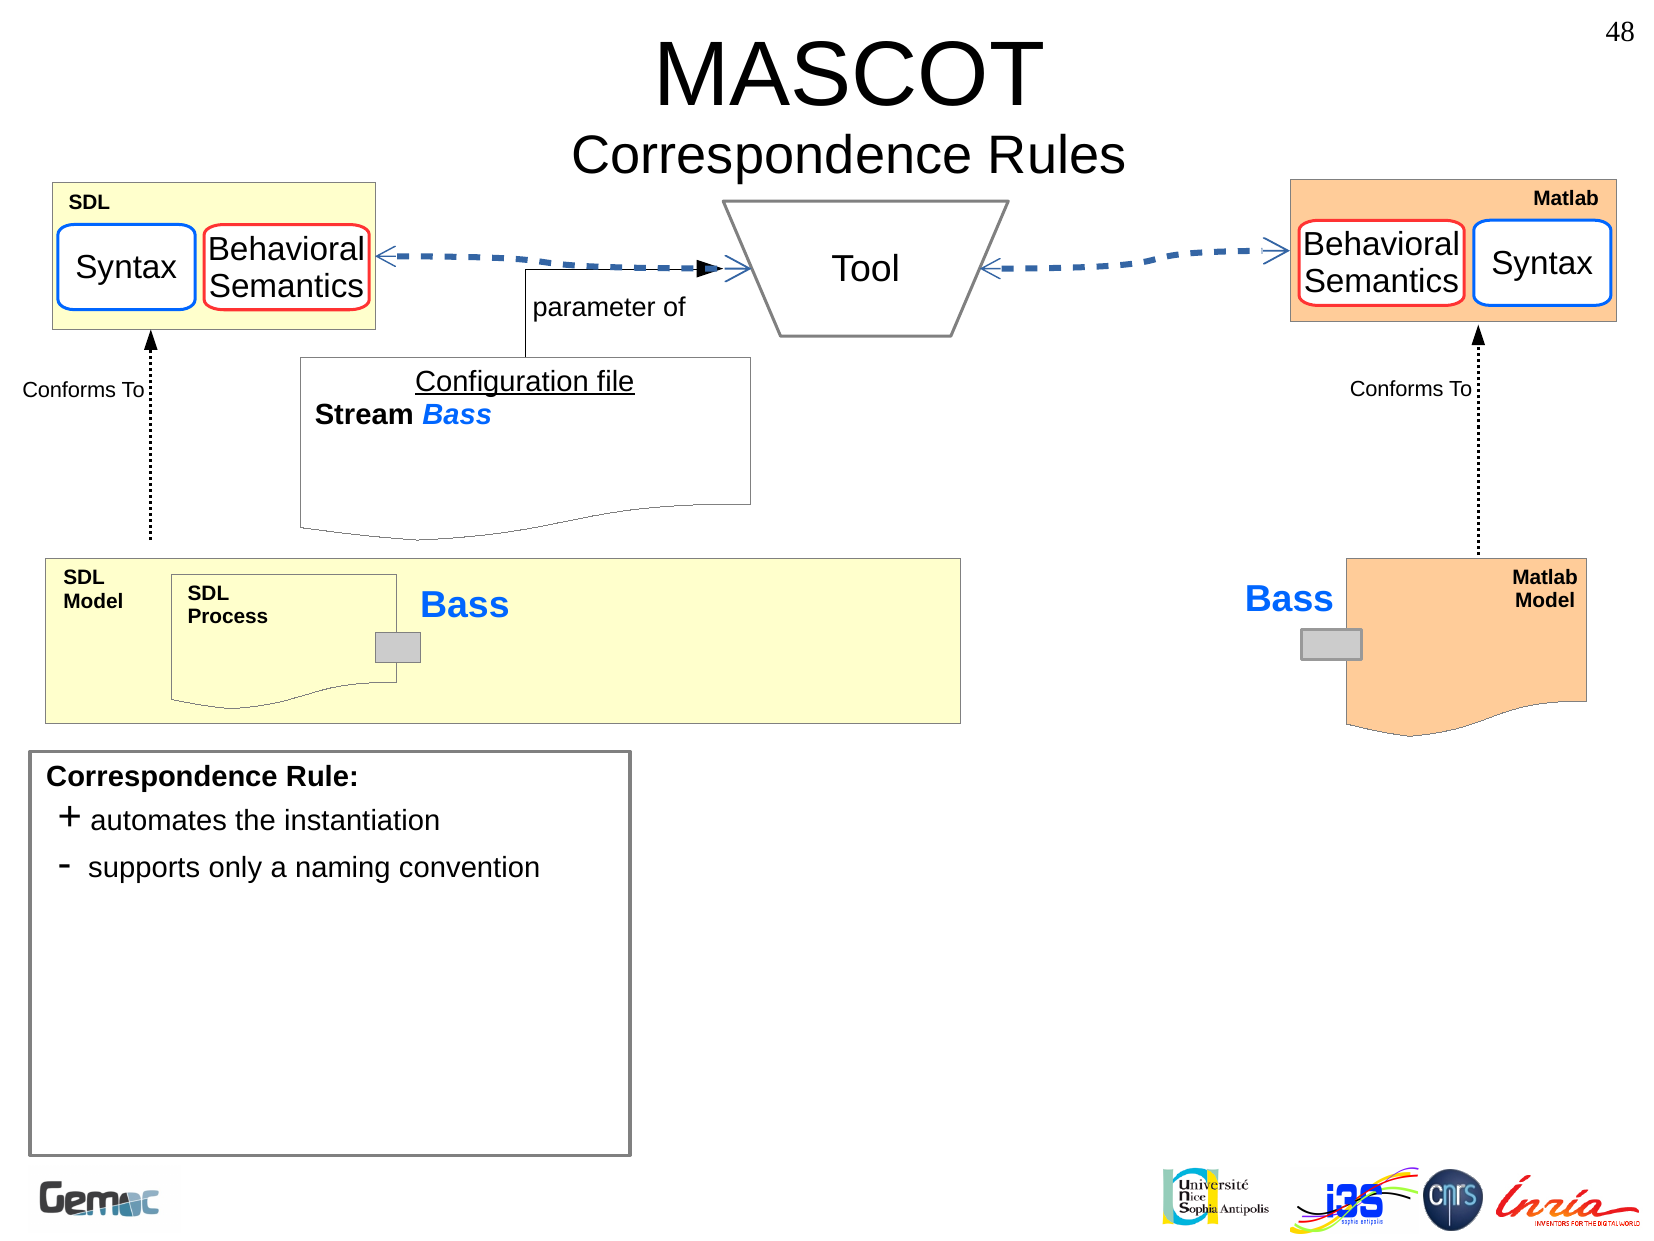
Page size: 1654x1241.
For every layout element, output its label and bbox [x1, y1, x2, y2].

text_box [52, 182, 376, 330]
text_box [30, 751, 631, 1156]
text_box [1230, 558, 1628, 737]
text_box [45, 558, 961, 724]
picture [1137, 1150, 1647, 1241]
text_box [300, 357, 751, 541]
text_box [726, 208, 1006, 337]
text_box [1335, 369, 1553, 433]
text_box [7, 370, 226, 450]
text_box [1290, 179, 1654, 322]
title [105, 0, 1594, 208]
